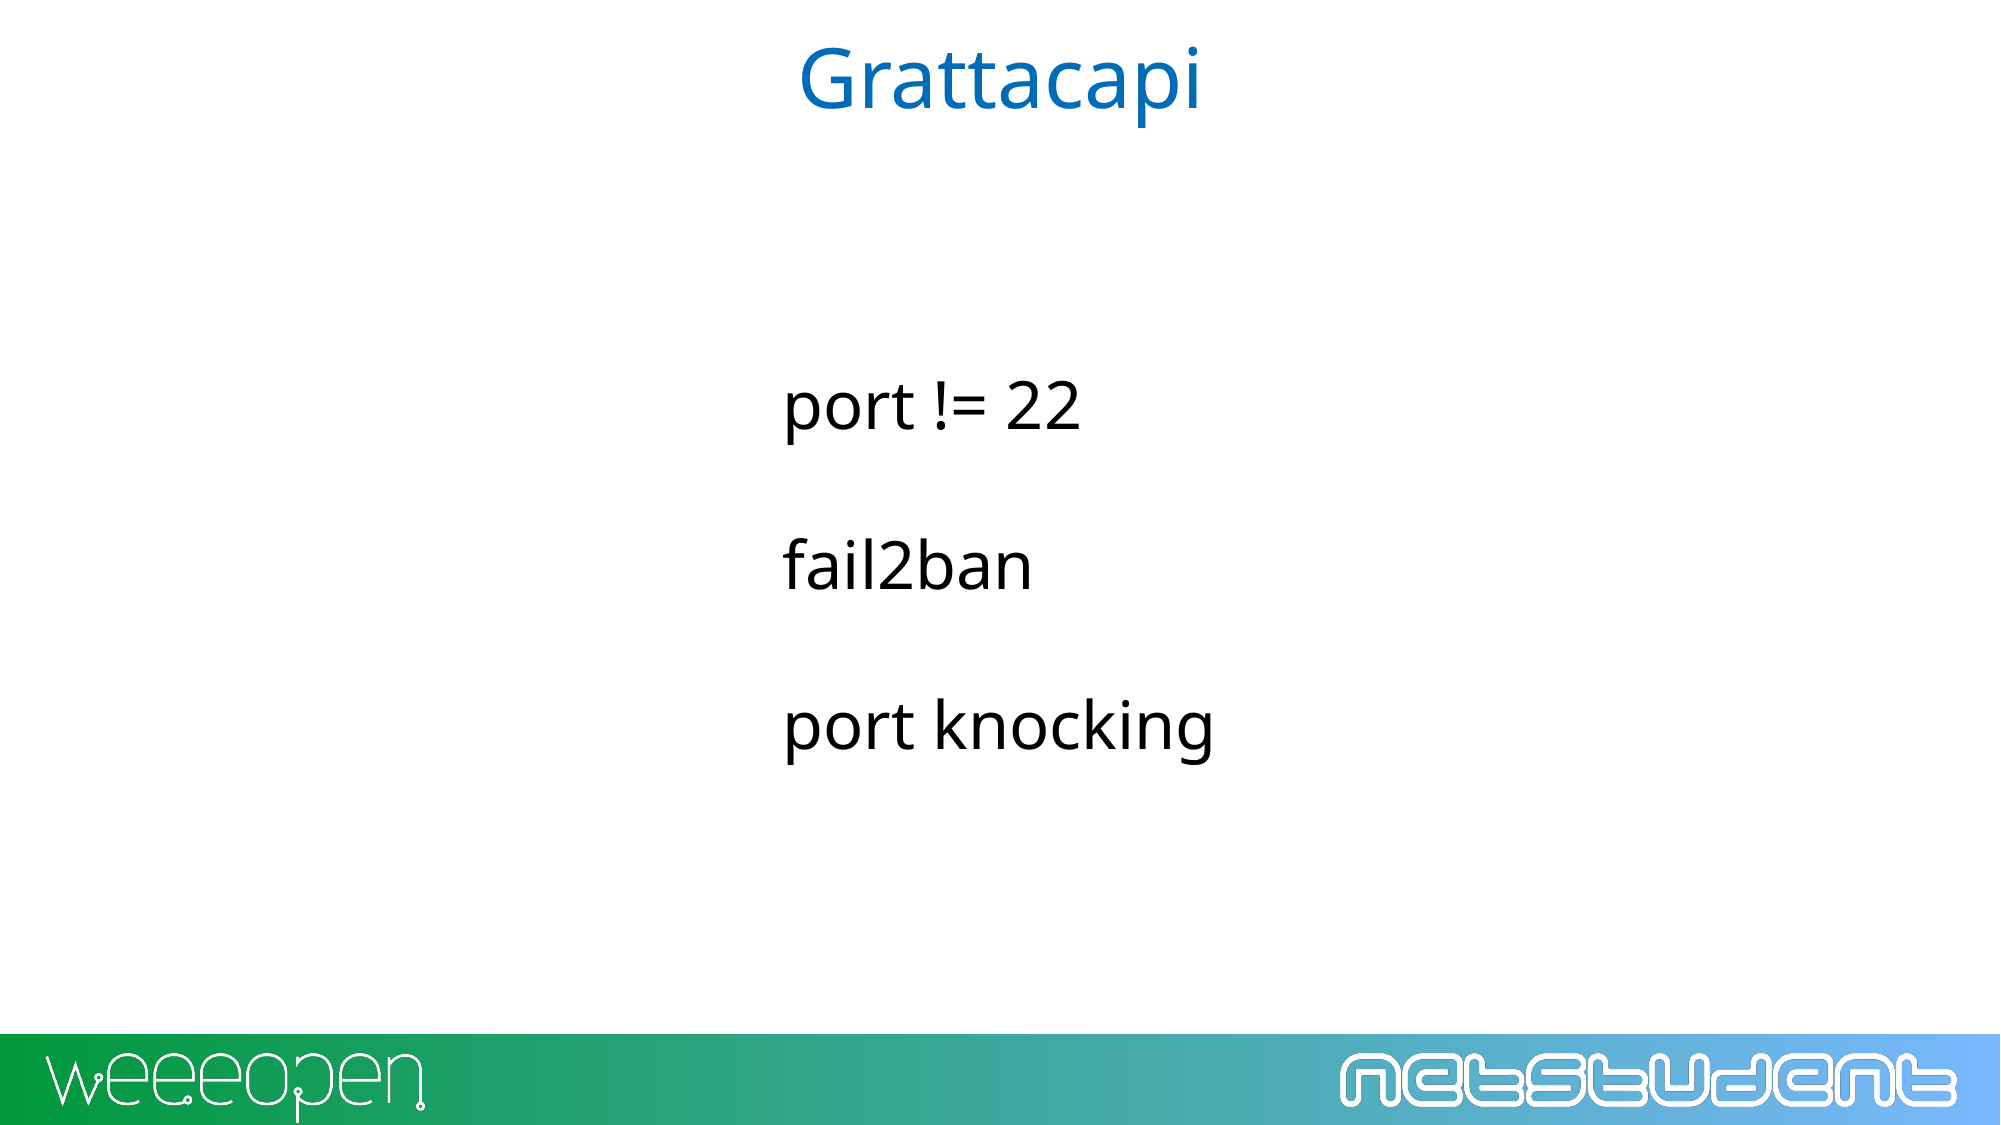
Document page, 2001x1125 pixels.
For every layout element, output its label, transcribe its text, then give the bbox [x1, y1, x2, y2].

picture [45, 1053, 425, 1123]
picture [1340, 1053, 1957, 1107]
text_box port != 22 fail2ban port knocking [767, 355, 1233, 770]
title Grattacapi [43, 29, 1959, 136]
